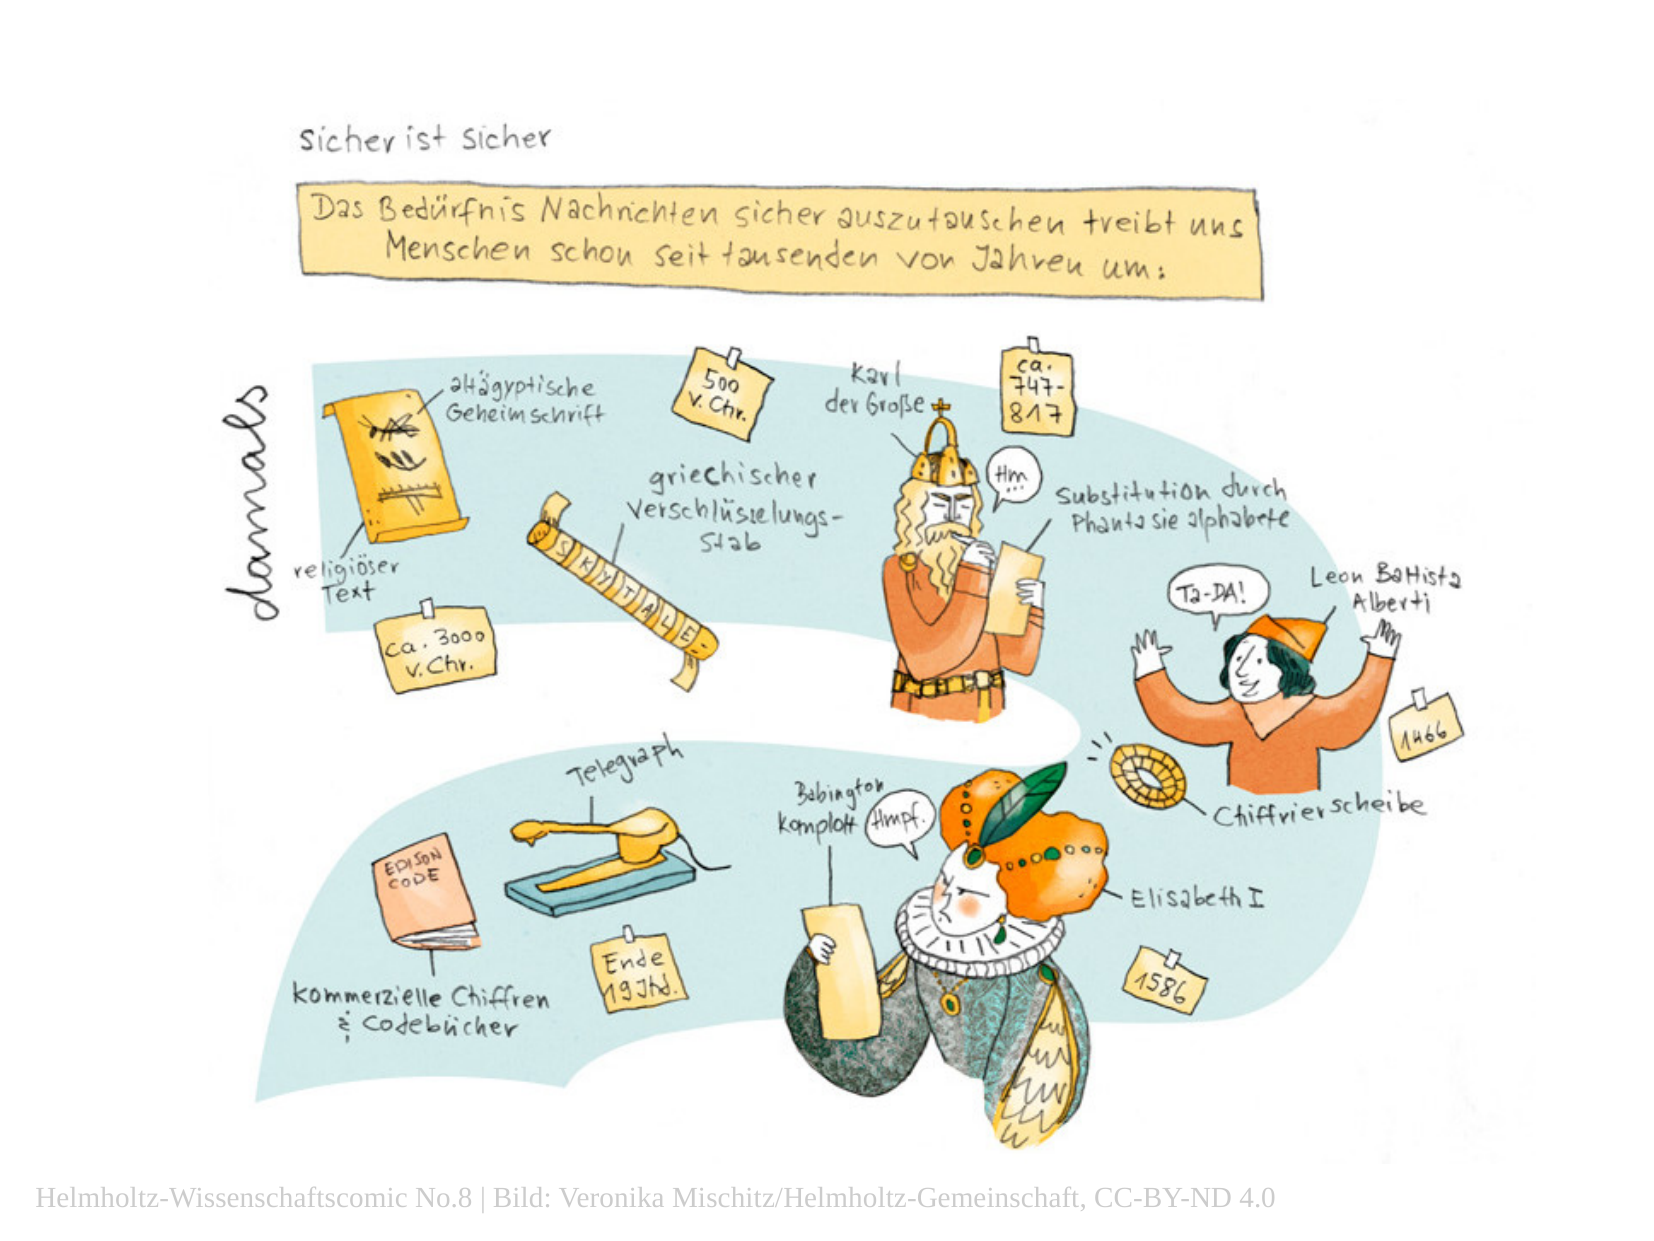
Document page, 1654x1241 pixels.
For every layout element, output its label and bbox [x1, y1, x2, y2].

picture [208, 99, 1536, 1164]
